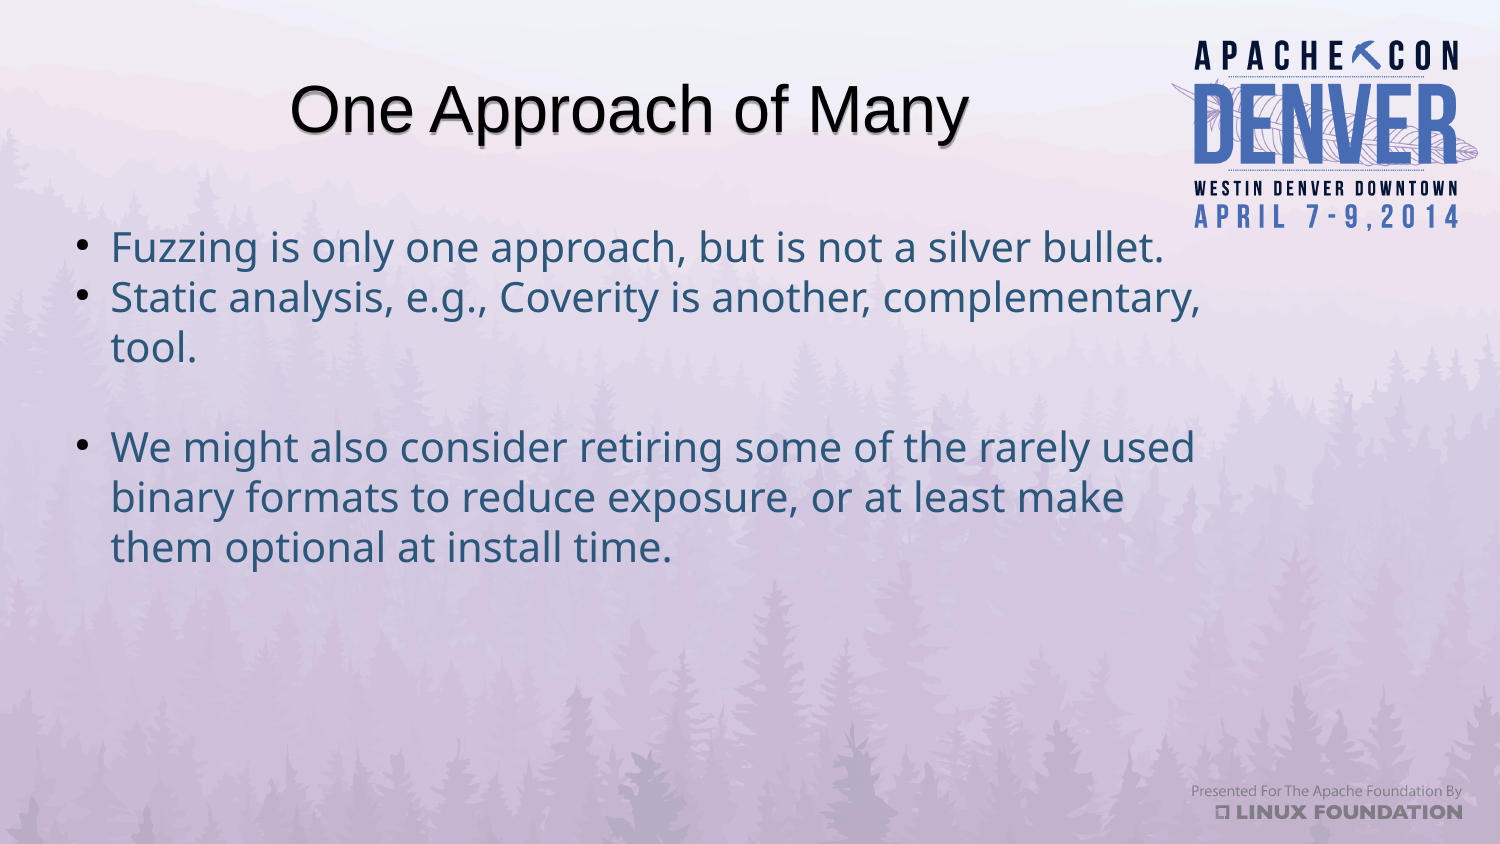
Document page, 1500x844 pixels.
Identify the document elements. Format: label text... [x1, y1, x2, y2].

title One Approach of Many [0, 39, 1306, 181]
picture [0, 0, 1500, 844]
text_box Fuzzing is only one approach, but is not a silver bullet. Static analysis, e.g., Coverity is another, complementary, tool. We might also consider retiring some of the rarely used binary formats to reduce exposure, or at least make them optional at install time. [60, 213, 1231, 721]
